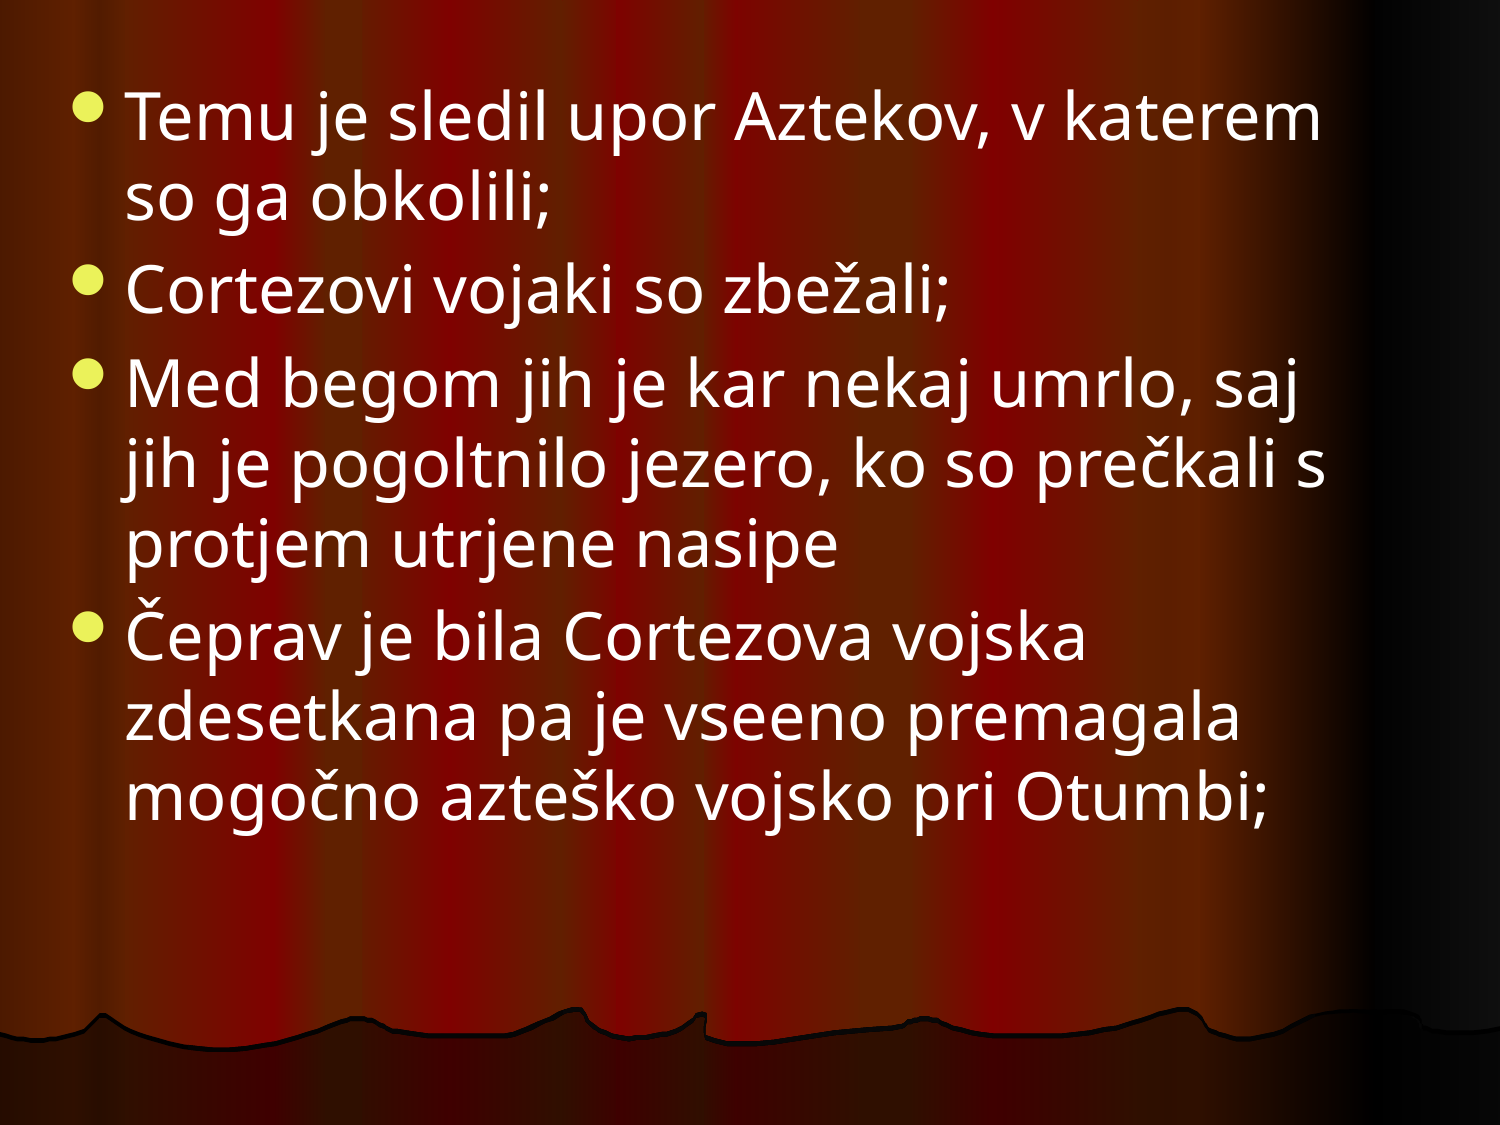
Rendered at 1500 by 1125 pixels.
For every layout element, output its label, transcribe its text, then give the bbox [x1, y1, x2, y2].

list Temu je sledil upor Aztekov, v katerem so ga obkolili; Cortezovi vojaki so zbežali; Med begom jih je kar nekaj umrlo, saj jih je pogoltnilo jezero, ko so prečkali s protjem utrjene nasipe Čeprav je bila Cortezova vojska zdesetkana pa je vseeno premagala mogočno azteško vojsko pri Otumbi; [53, 66, 1404, 1035]
